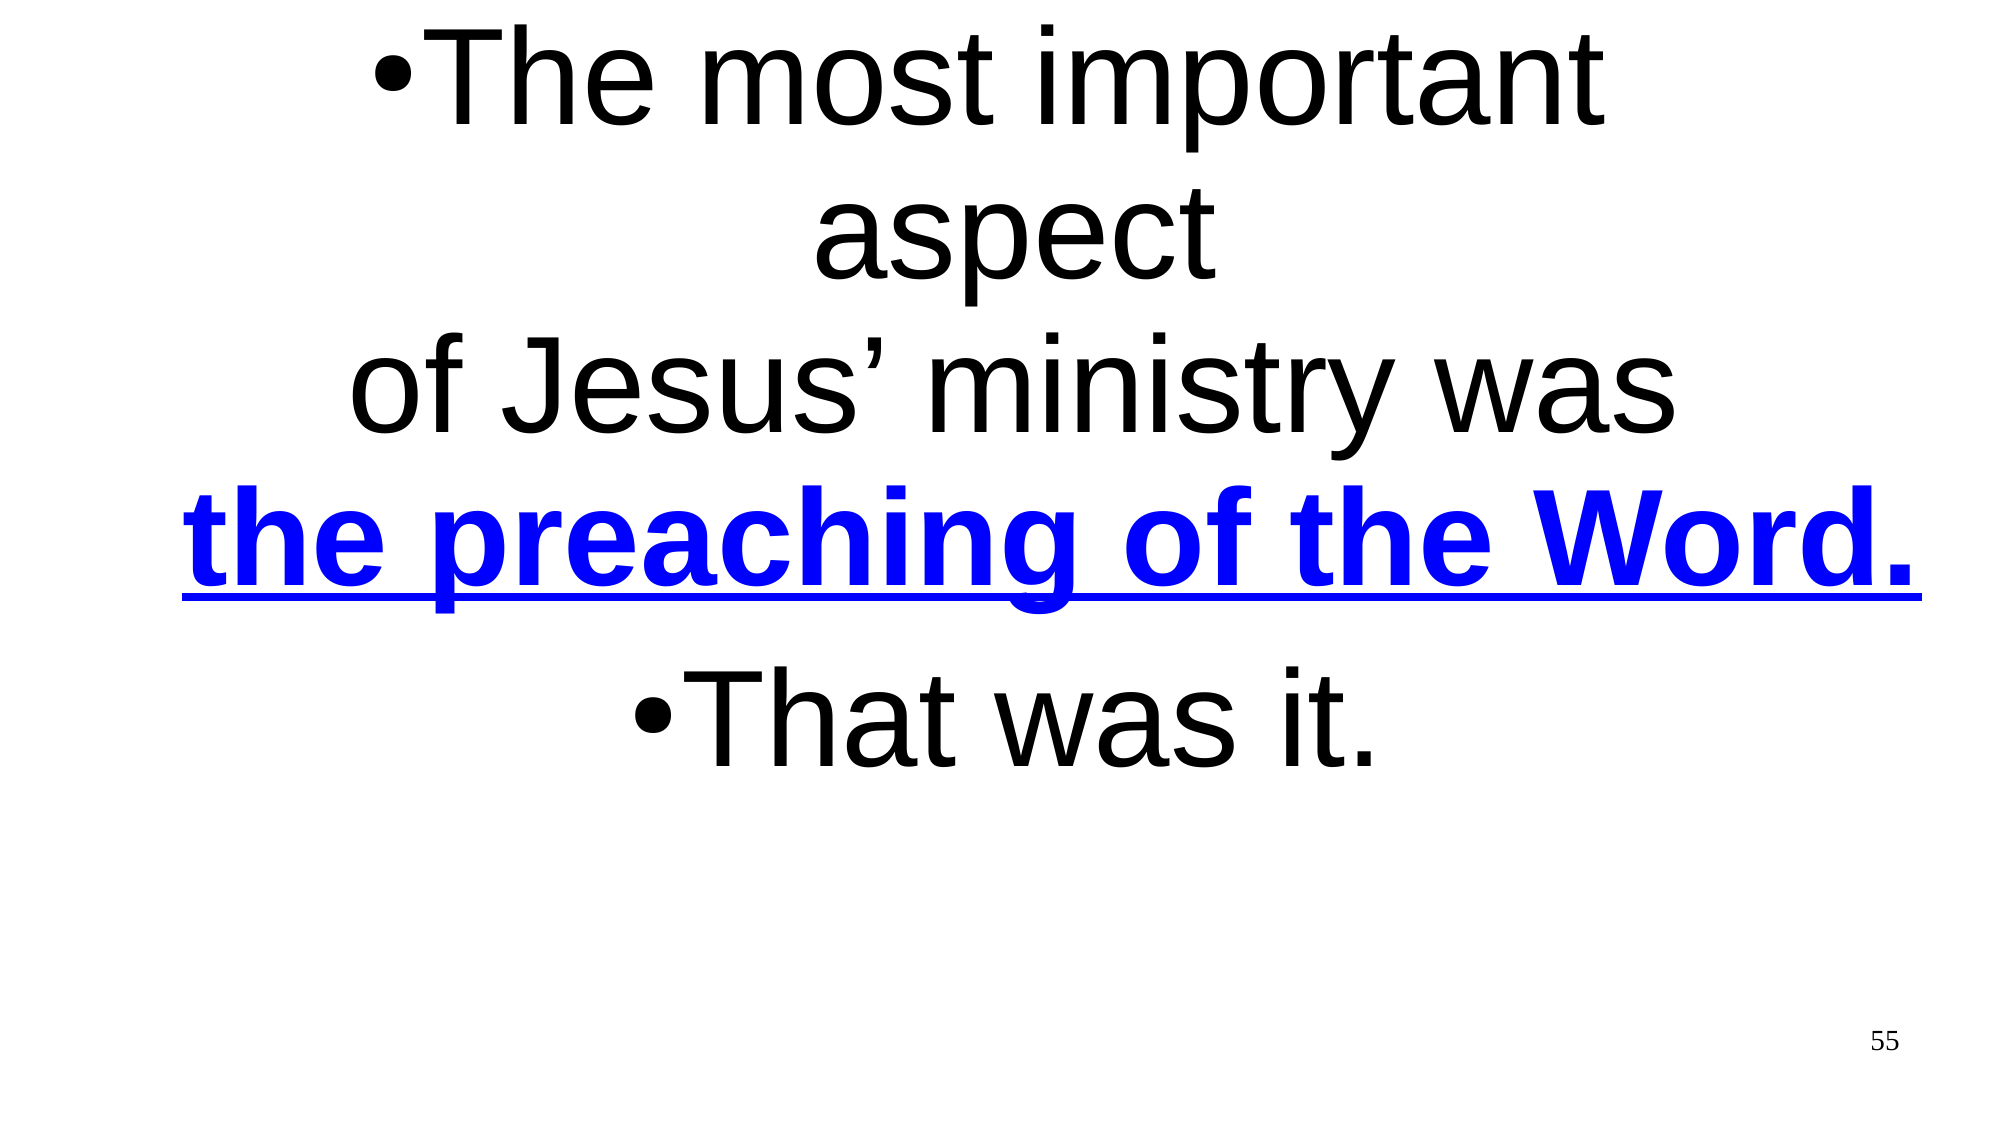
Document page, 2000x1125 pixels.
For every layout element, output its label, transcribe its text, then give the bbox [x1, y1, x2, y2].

list The most important aspect of Jesus’ ministry was the preaching of the Word. That was it. [0, 0, 1996, 1123]
